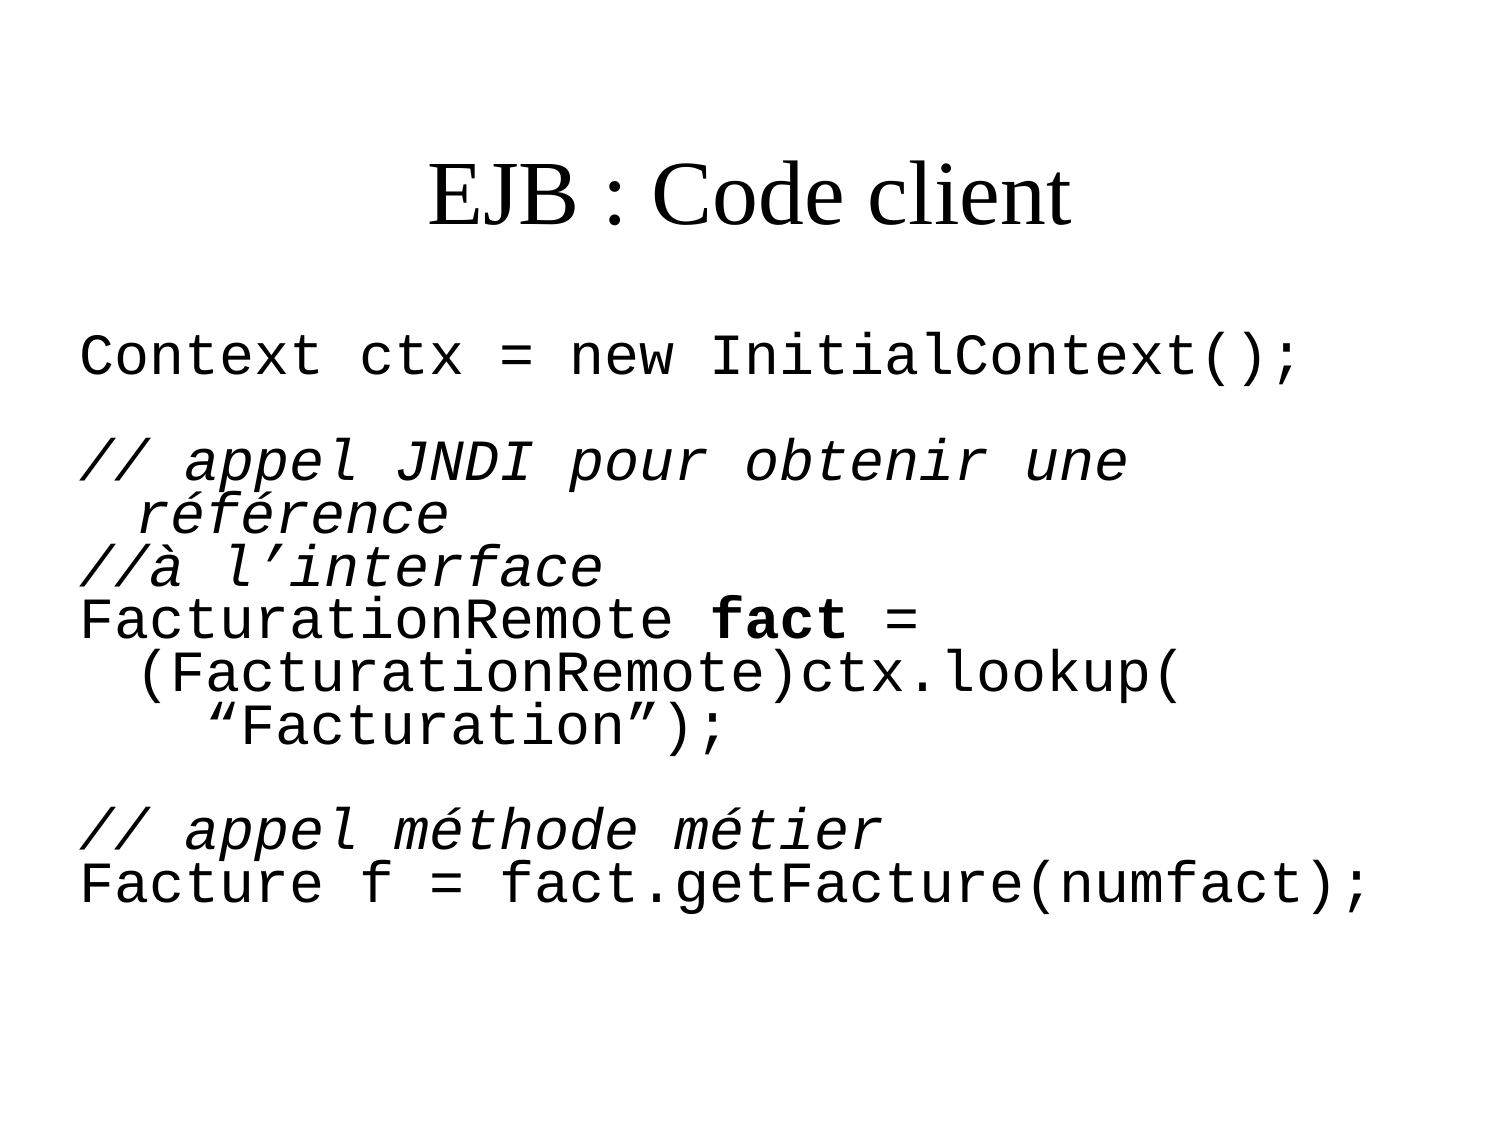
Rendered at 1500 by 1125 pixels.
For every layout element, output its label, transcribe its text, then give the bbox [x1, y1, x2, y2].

title EJB : Code client [112, 99, 1388, 288]
list Context ctx = new InitialContext(); // appel JNDI pour obtenir une référence //à l’interface FacturationRemote fact = (FacturationRemote)ctx.lookup( “Facturation”); // appel méthode métier Facture f = fact.getFacture(numfact); [64, 324, 1459, 1002]
